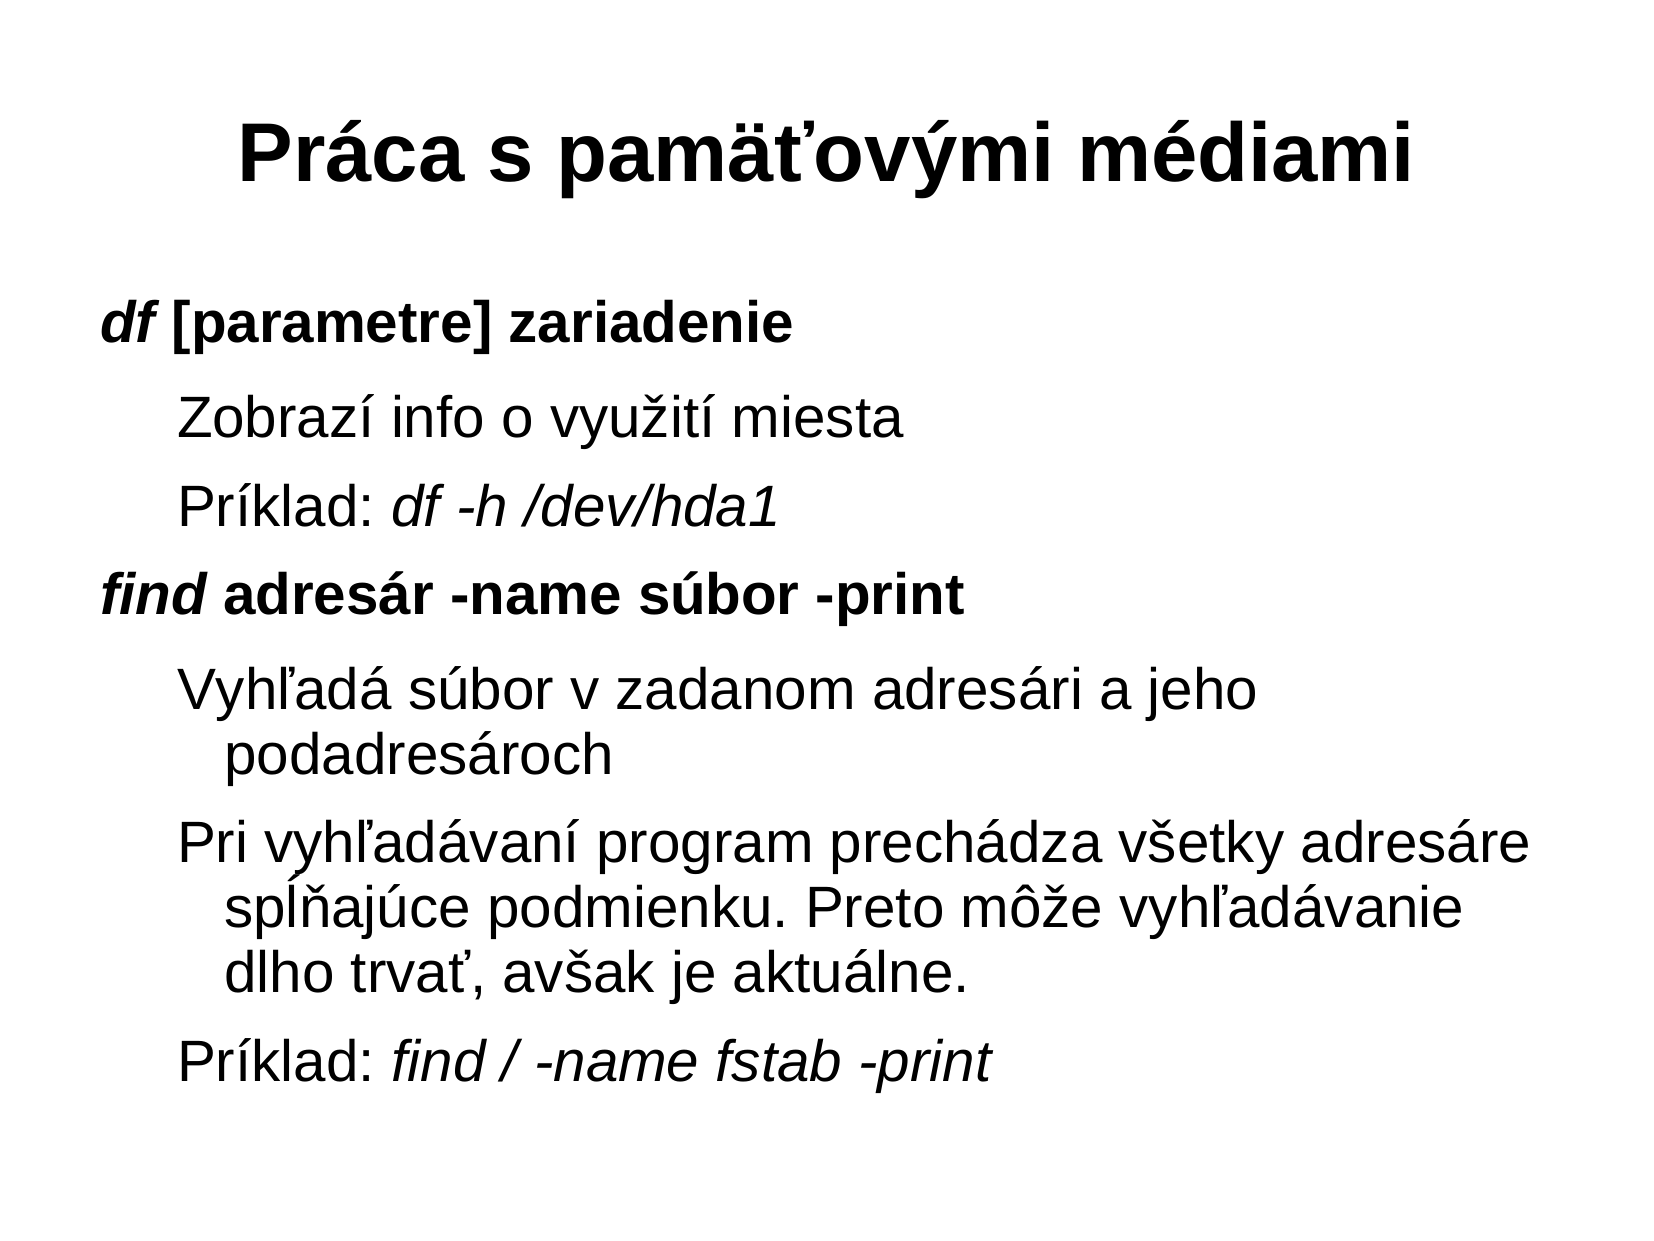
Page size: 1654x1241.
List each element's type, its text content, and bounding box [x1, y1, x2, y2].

title Práca s pamäťovými médiami [82, 49, 1571, 257]
list df [parametre] zariadenie Zobrazí info o využití miesta Príklad: df -h /dev/hda1 find adresár -name súbor -print Vyhľadá súbor v zadanom adresári a jeho podadresároch Pri vyhľadávaní program prechádza všetky adresáre spĺňajúce podmienku. Preto môže vyhľadávanie dlho trvať, avšak je aktuálne. Príklad: find / -name fstab -print [82, 290, 1571, 1096]
